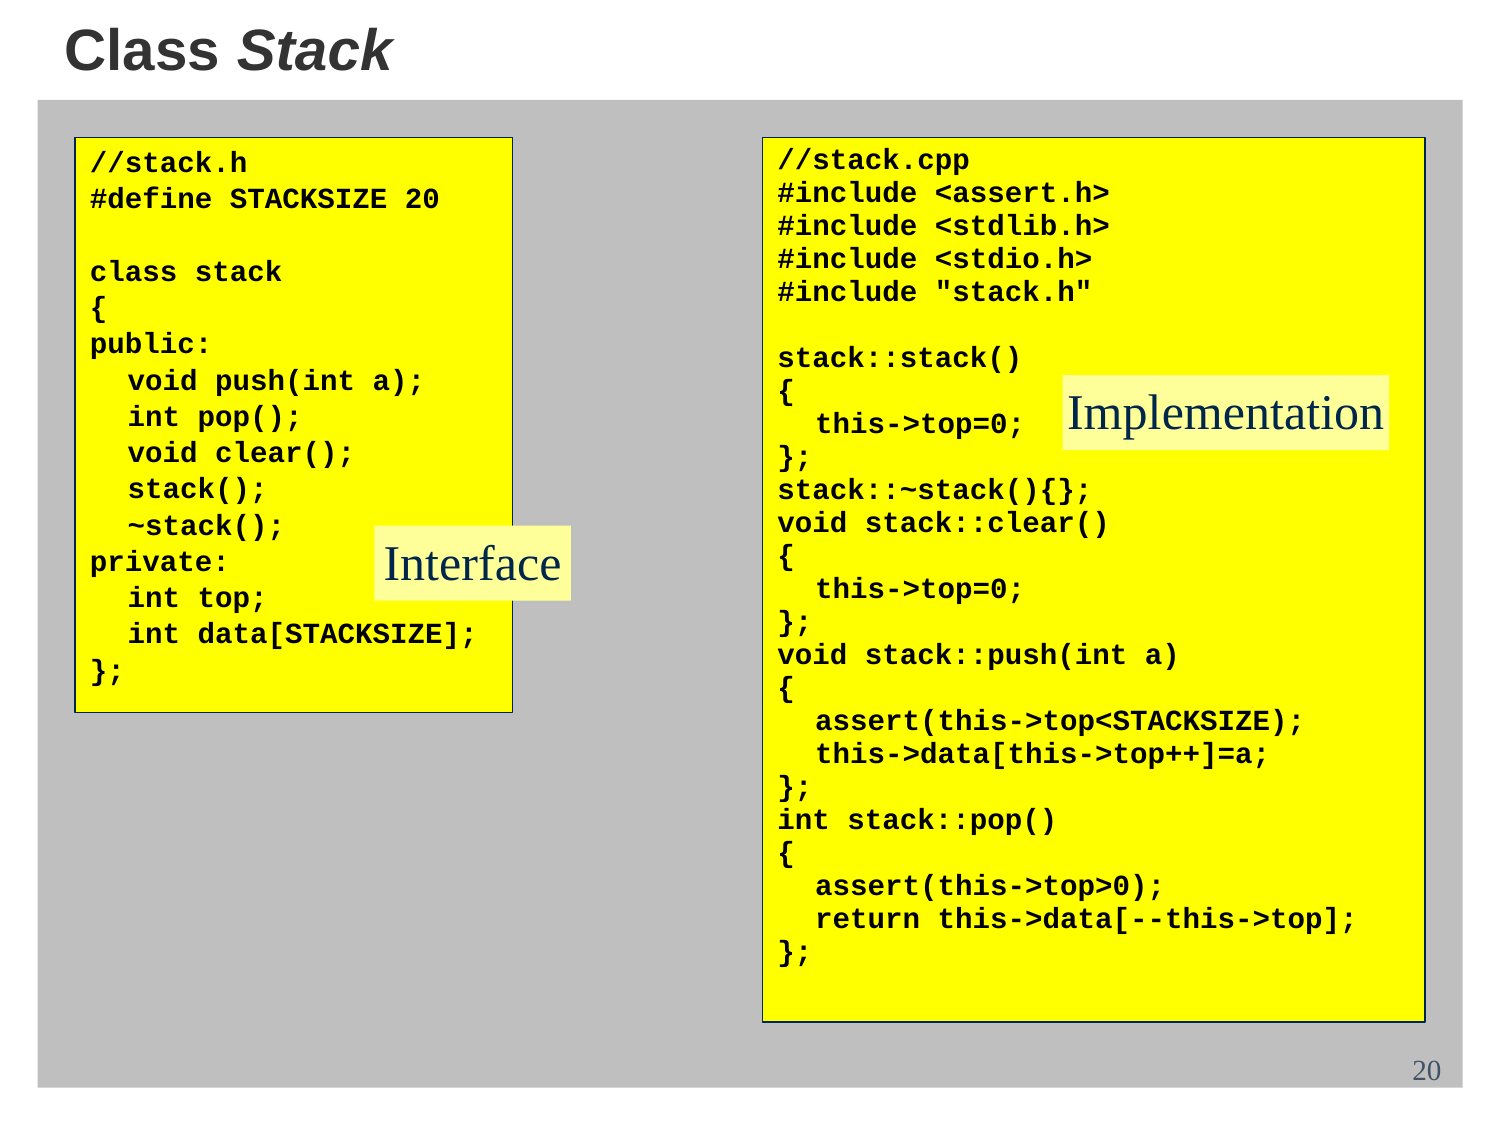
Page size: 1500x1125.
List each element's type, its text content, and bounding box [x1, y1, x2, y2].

text_box Interface [374, 525, 571, 601]
text_box [762, 1018, 1426, 1022]
list [37, 99, 1463, 1088]
text_box Implementation [1062, 375, 1390, 451]
text_box //stack.cpp #include <assert.h> #include <stdlib.h> #include <stdio.h> #include "stack.h" stack::stack() { this->top=0; }; stack::~stack(){}; void stack::clear() { this->top=0; }; void stack::push(int a) { assert(this->top<STACKSIZE); this->data[this->top++]=a; }; int stack::pop() { assert(this->top>0); return this->data[--this->top]; }; [762, 137, 1426, 1018]
text_box //stack.h #define STACKSIZE 20 class stack { public: void push(int a); int pop(); void clear(); stack(); ~stack(); private: int top; int data[STACKSIZE]; }; [75, 137, 513, 713]
title Class Stack [50, 0, 1450, 91]
